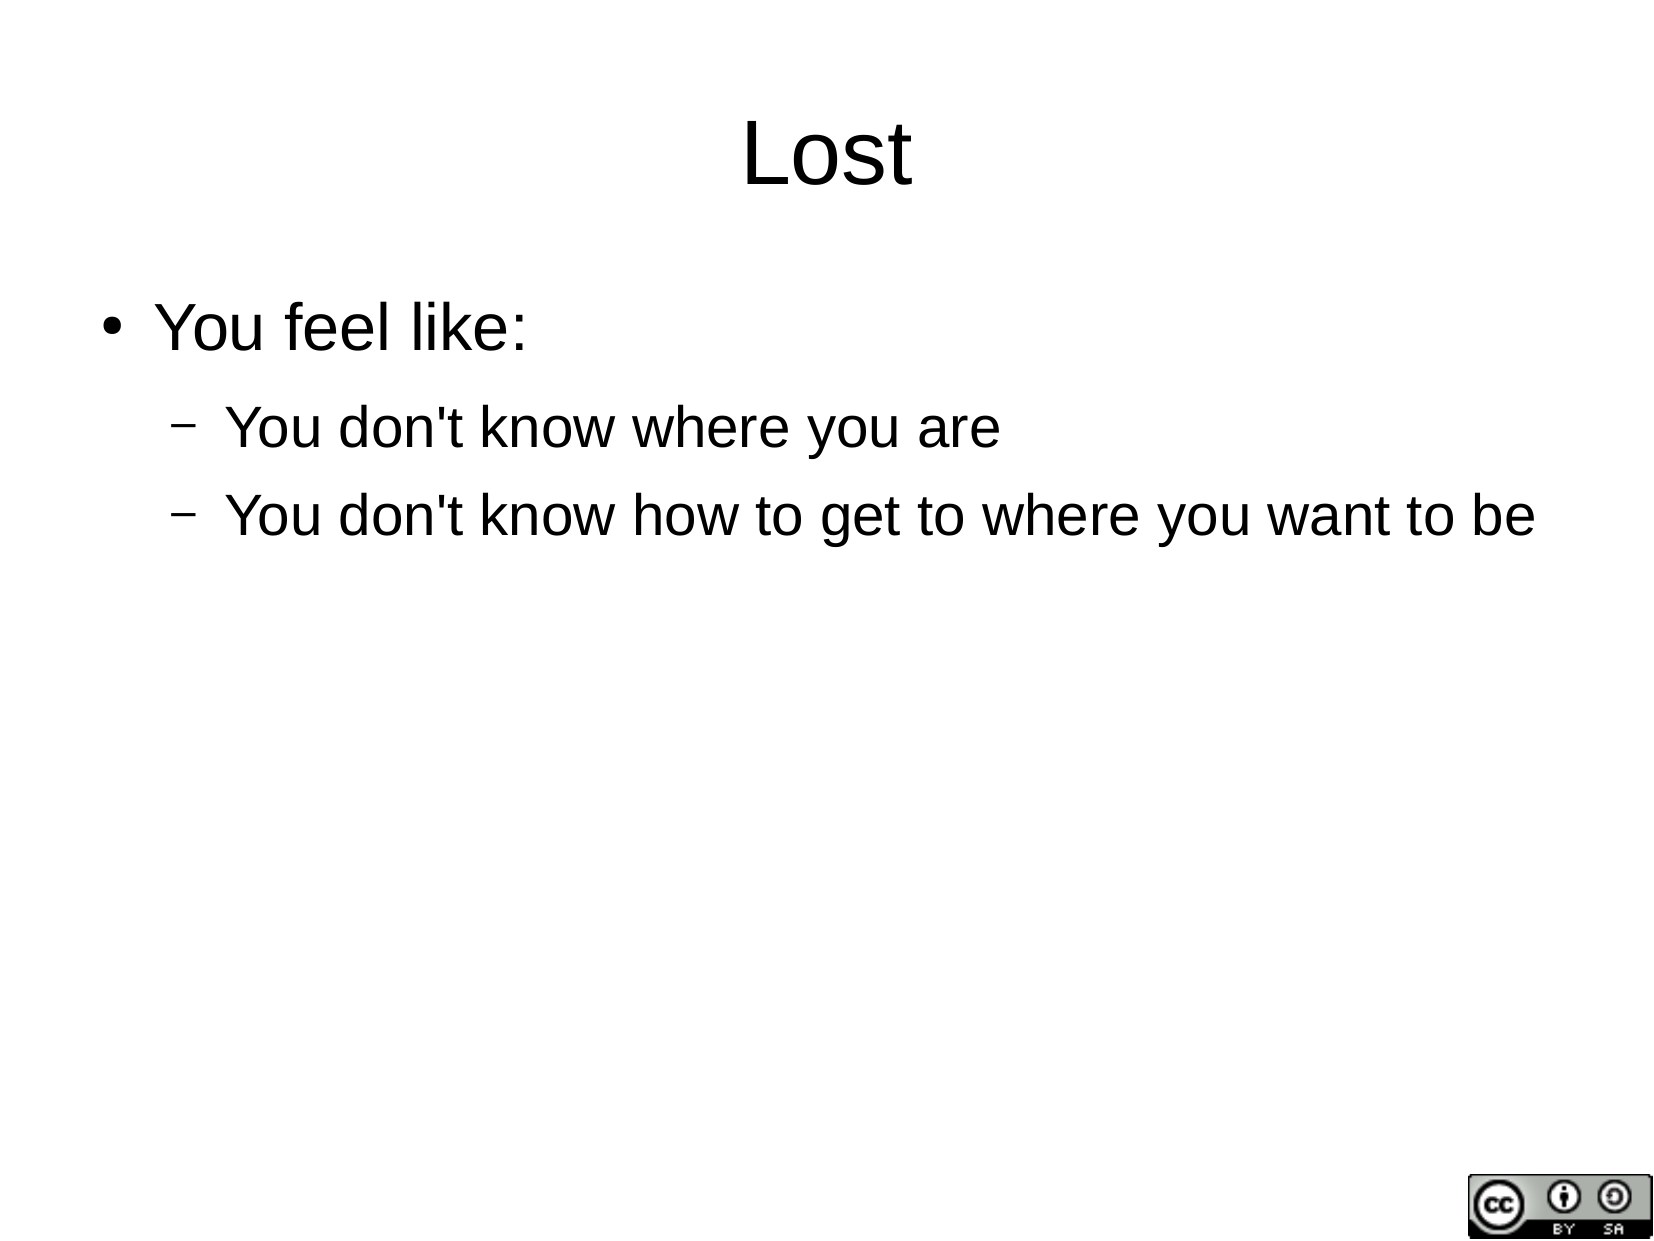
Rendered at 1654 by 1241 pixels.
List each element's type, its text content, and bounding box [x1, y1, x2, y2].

title Lost [82, 49, 1571, 257]
picture [1468, 1174, 1653, 1239]
list You feel like: You don't know where you are You don't know how to get to where you want to be [82, 290, 1571, 1010]
